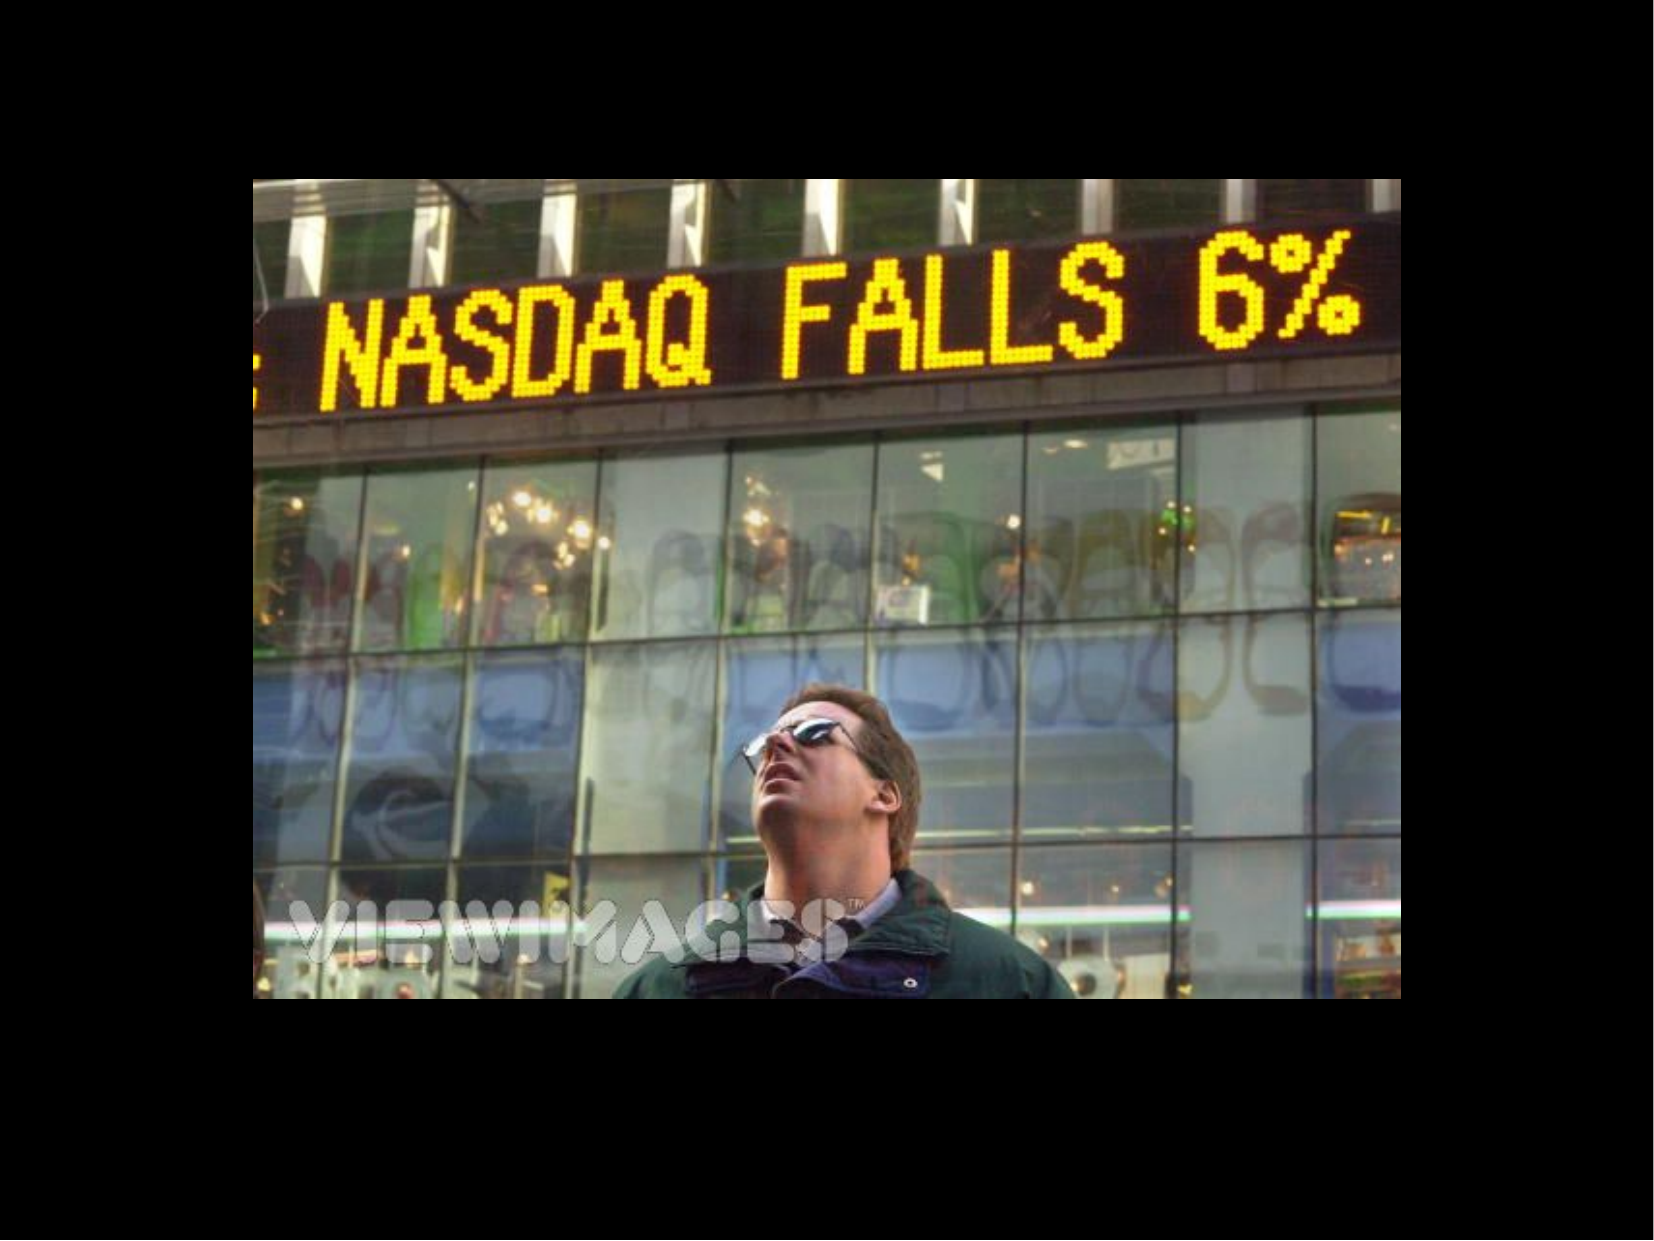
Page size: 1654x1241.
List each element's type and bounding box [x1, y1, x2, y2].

picture [253, 179, 1401, 999]
